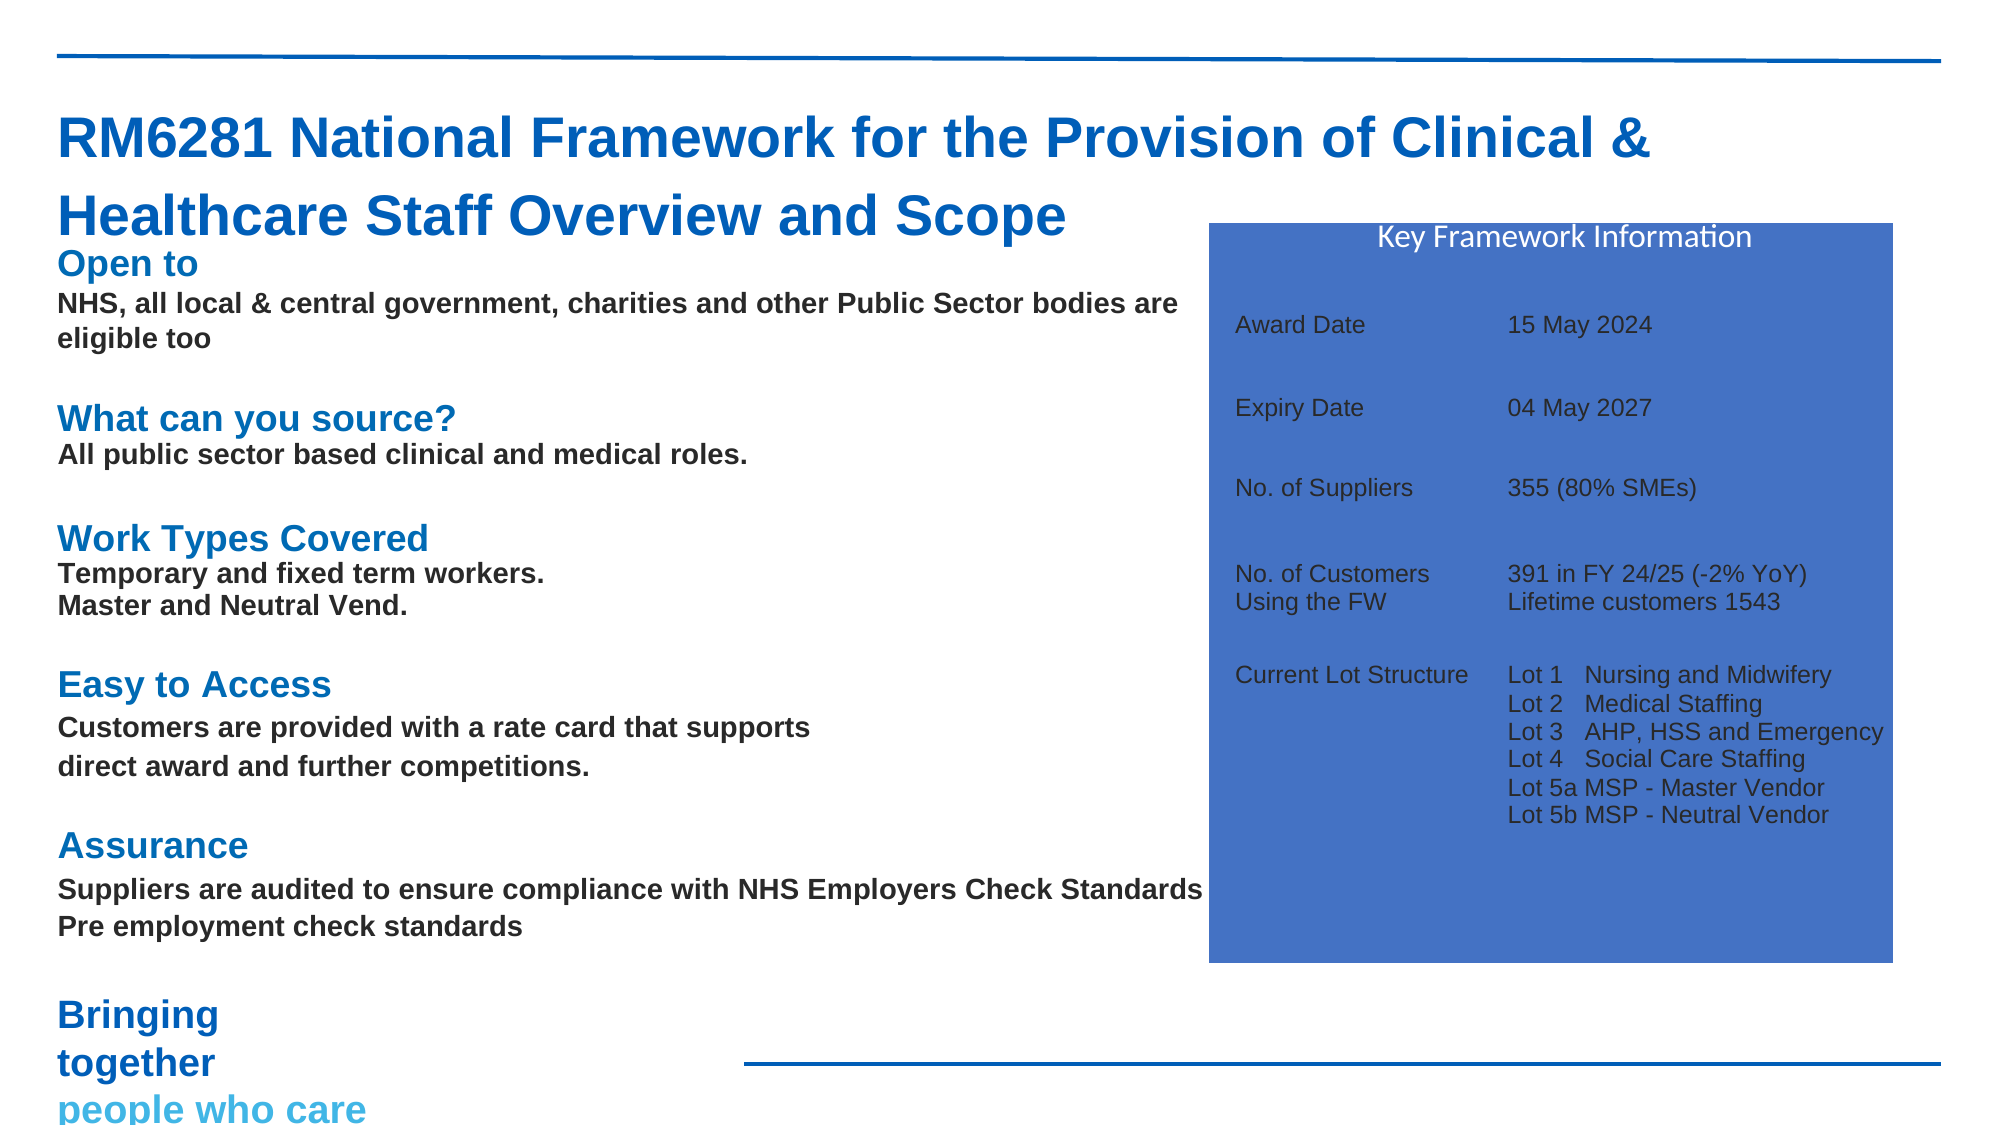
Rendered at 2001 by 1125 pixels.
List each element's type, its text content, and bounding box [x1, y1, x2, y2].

table_cell 15 May 2024 [1481, 311, 1893, 393]
table_cell 355 (80% SMEs) [1481, 474, 1893, 559]
text_box Bringing together people who care [56, 989, 382, 1125]
table_cell No. of Suppliers [1209, 474, 1481, 559]
table_header Key Framework Information [1209, 223, 1893, 311]
table_cell 391 in FY 24/25 (-2% YoY) Lifetime customers 1543 [1481, 559, 1893, 633]
table_cell [1209, 903, 1481, 963]
table_cell Award Date [1209, 311, 1481, 393]
table_cell Current Lot Structure [1209, 633, 1481, 903]
table_cell No. of Customers Using the FW [1209, 559, 1481, 633]
text_box Open to NHS, all local & central government, charities and other Public Sector bodies are eligible too What can you source? All public sector based clinical and medical roles. Work Types Covered Temporary and fixed term workers. Master and Neutral Vend. Easy to Access Customers are provided with a rate card that supports direct award and further competitions. Assurance Suppliers are audited to ensure compliance with NHS Employers Check Standards Pre employment check standards [56, 239, 1209, 951]
table_cell 04 May 2027 [1481, 393, 1893, 474]
table_cell Expiry Date [1209, 393, 1481, 474]
table_cell Lot 1 Nursing and Midwifery Lot 2 Medical Staffing Lot 3 AHP, HSS and Emergency Lot 4 Social Care Staffing Lot 5a MSP - Master Vendor Lot 5b MSP - Neutral Vendor [1481, 633, 1893, 903]
title RM6281 National Framework for the Provision of Clinical & Healthcare Staff Overview and Scope [56, 90, 1927, 194]
table_cell [1481, 903, 1893, 963]
